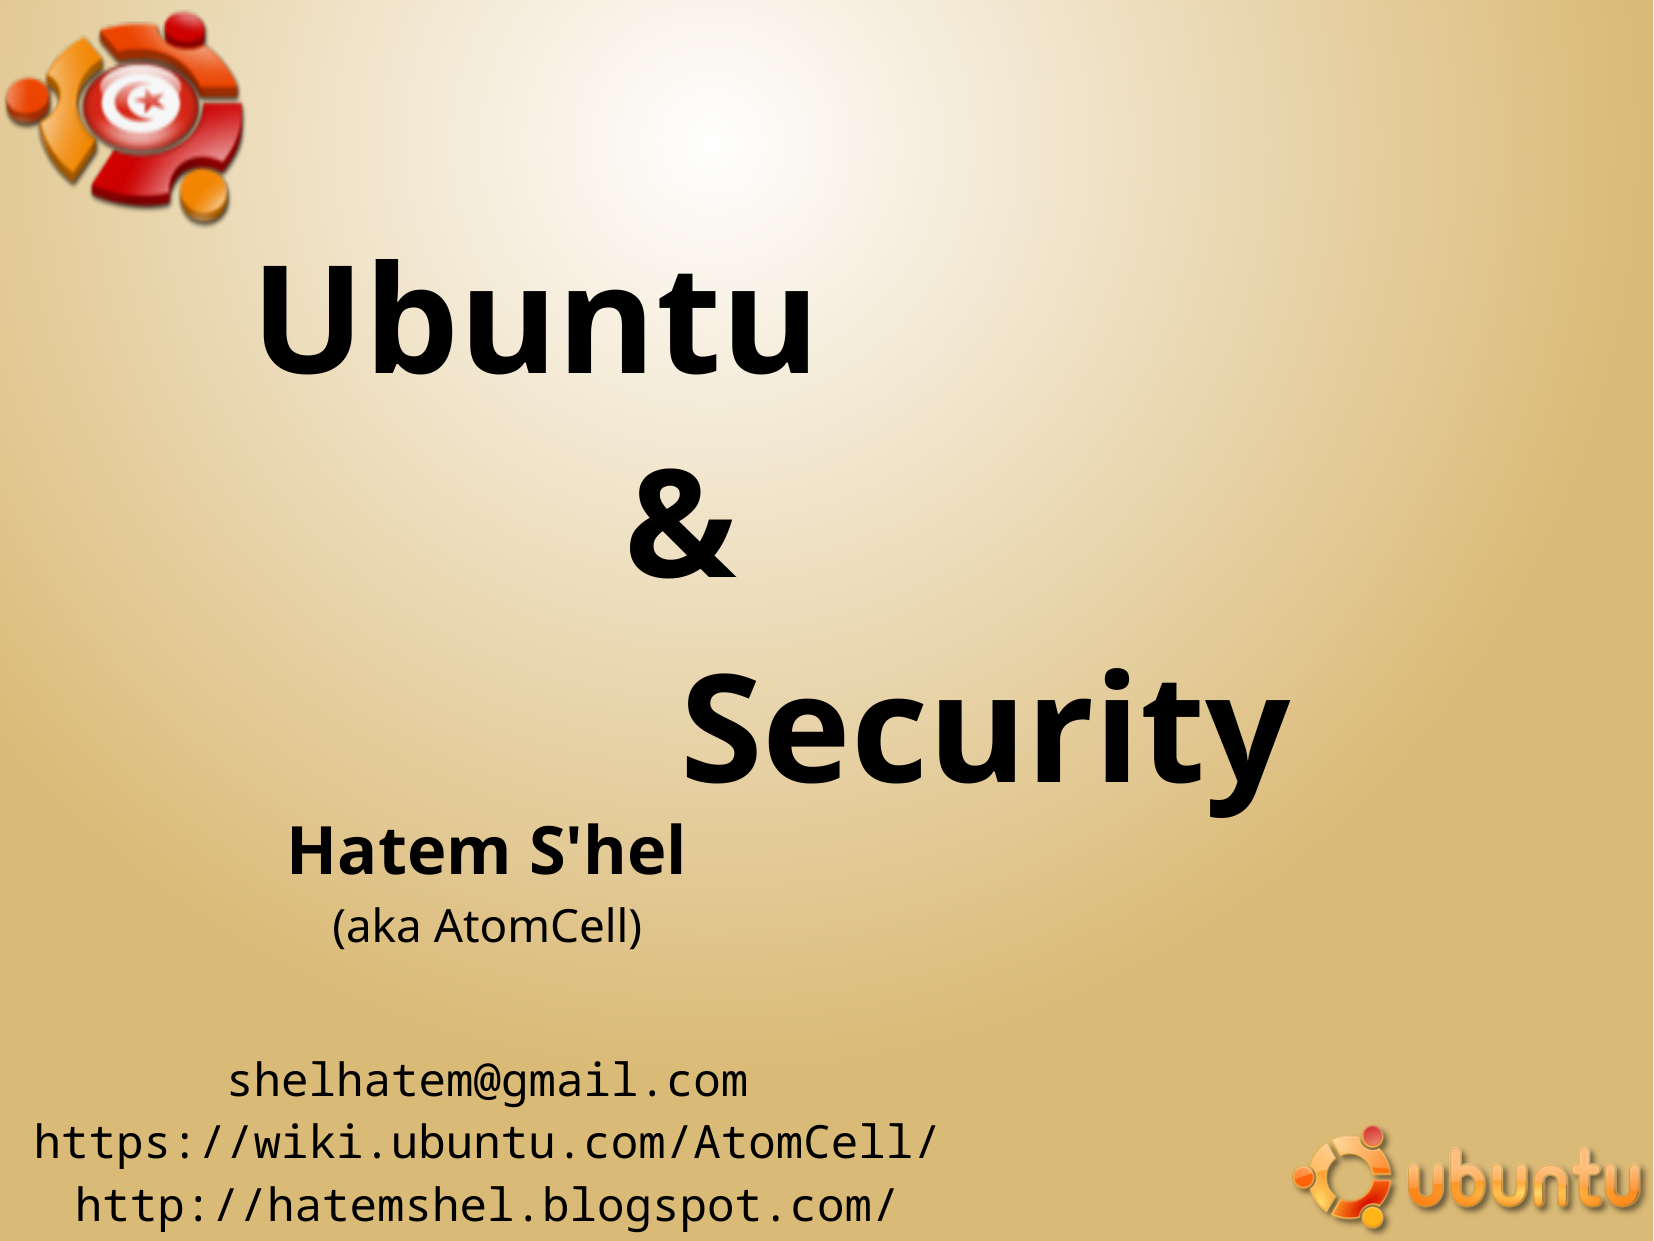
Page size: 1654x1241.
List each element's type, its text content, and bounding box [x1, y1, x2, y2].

title Hatem S'hel (aka AtomCell) shelhatem@gmail.com https://wiki.ubuntu.com/AtomCell/ http://hatemshel.blogspot.com/ [29, 826, 945, 1211]
text_box Ubuntu & Security [236, 206, 1625, 666]
picture [0, 0, 1654, 1241]
